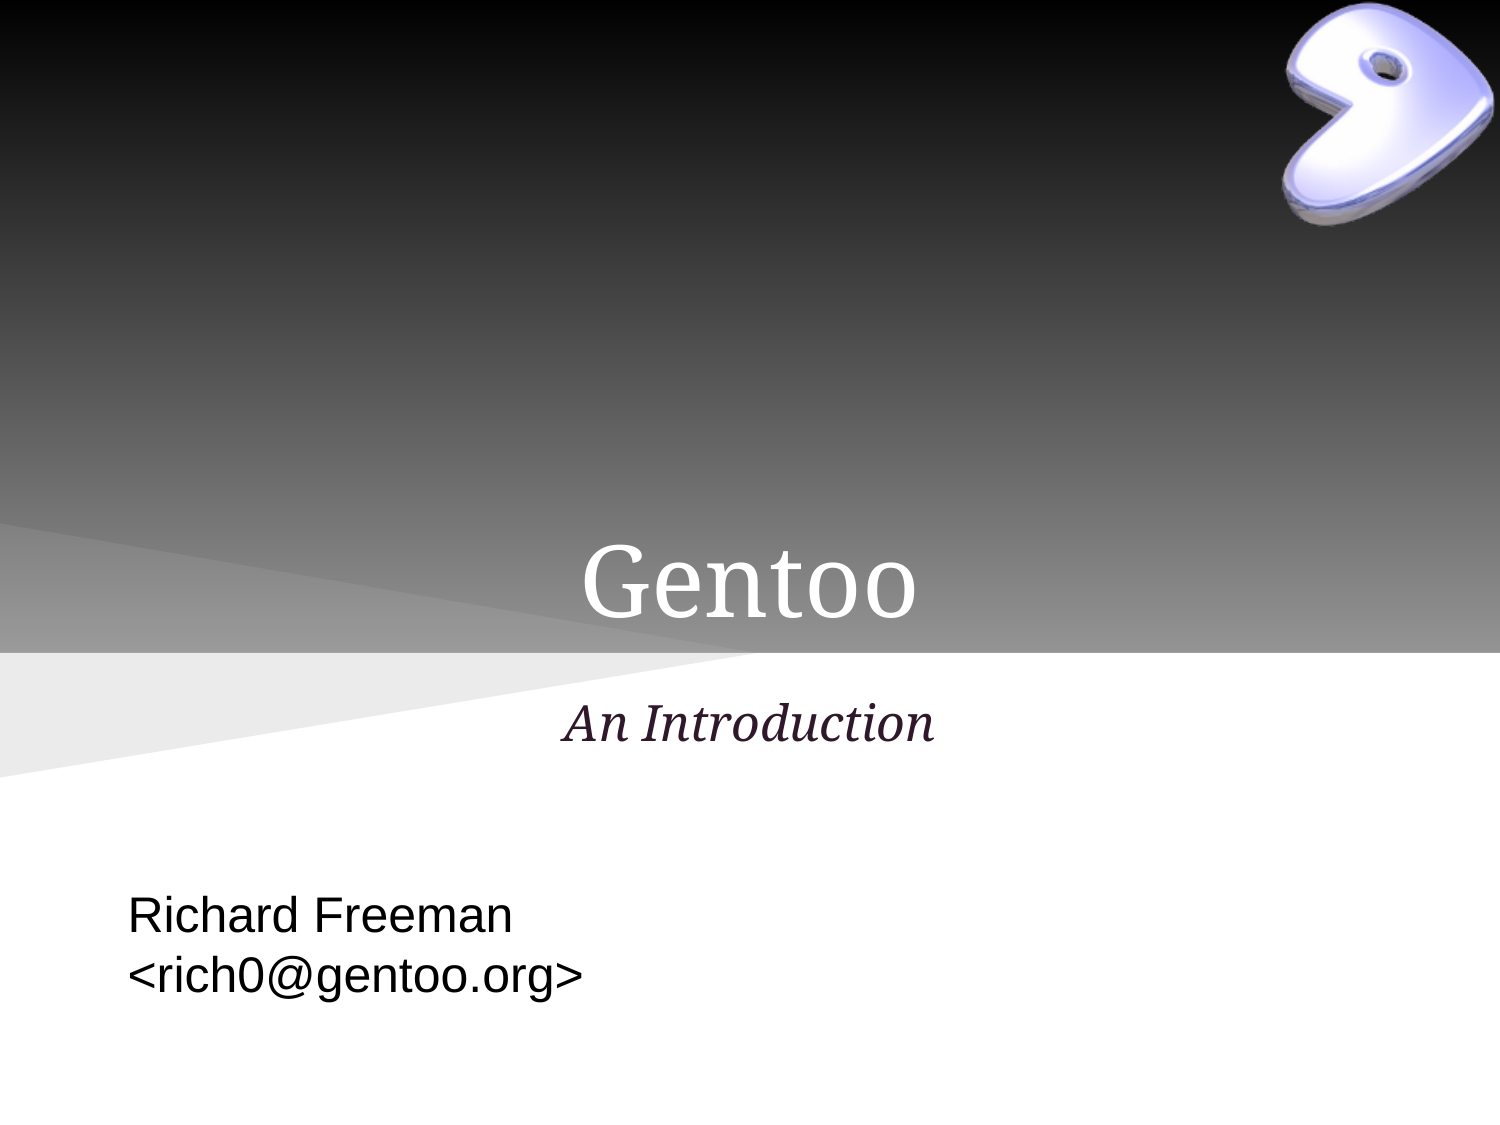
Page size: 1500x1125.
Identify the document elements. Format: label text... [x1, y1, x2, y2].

text_box Richard Freeman <rich0@gentoo.org> [112, 867, 785, 1008]
picture [1271, 0, 1500, 233]
subtitle An Introduction [112, 676, 1388, 823]
title Gentoo [112, 382, 1388, 653]
